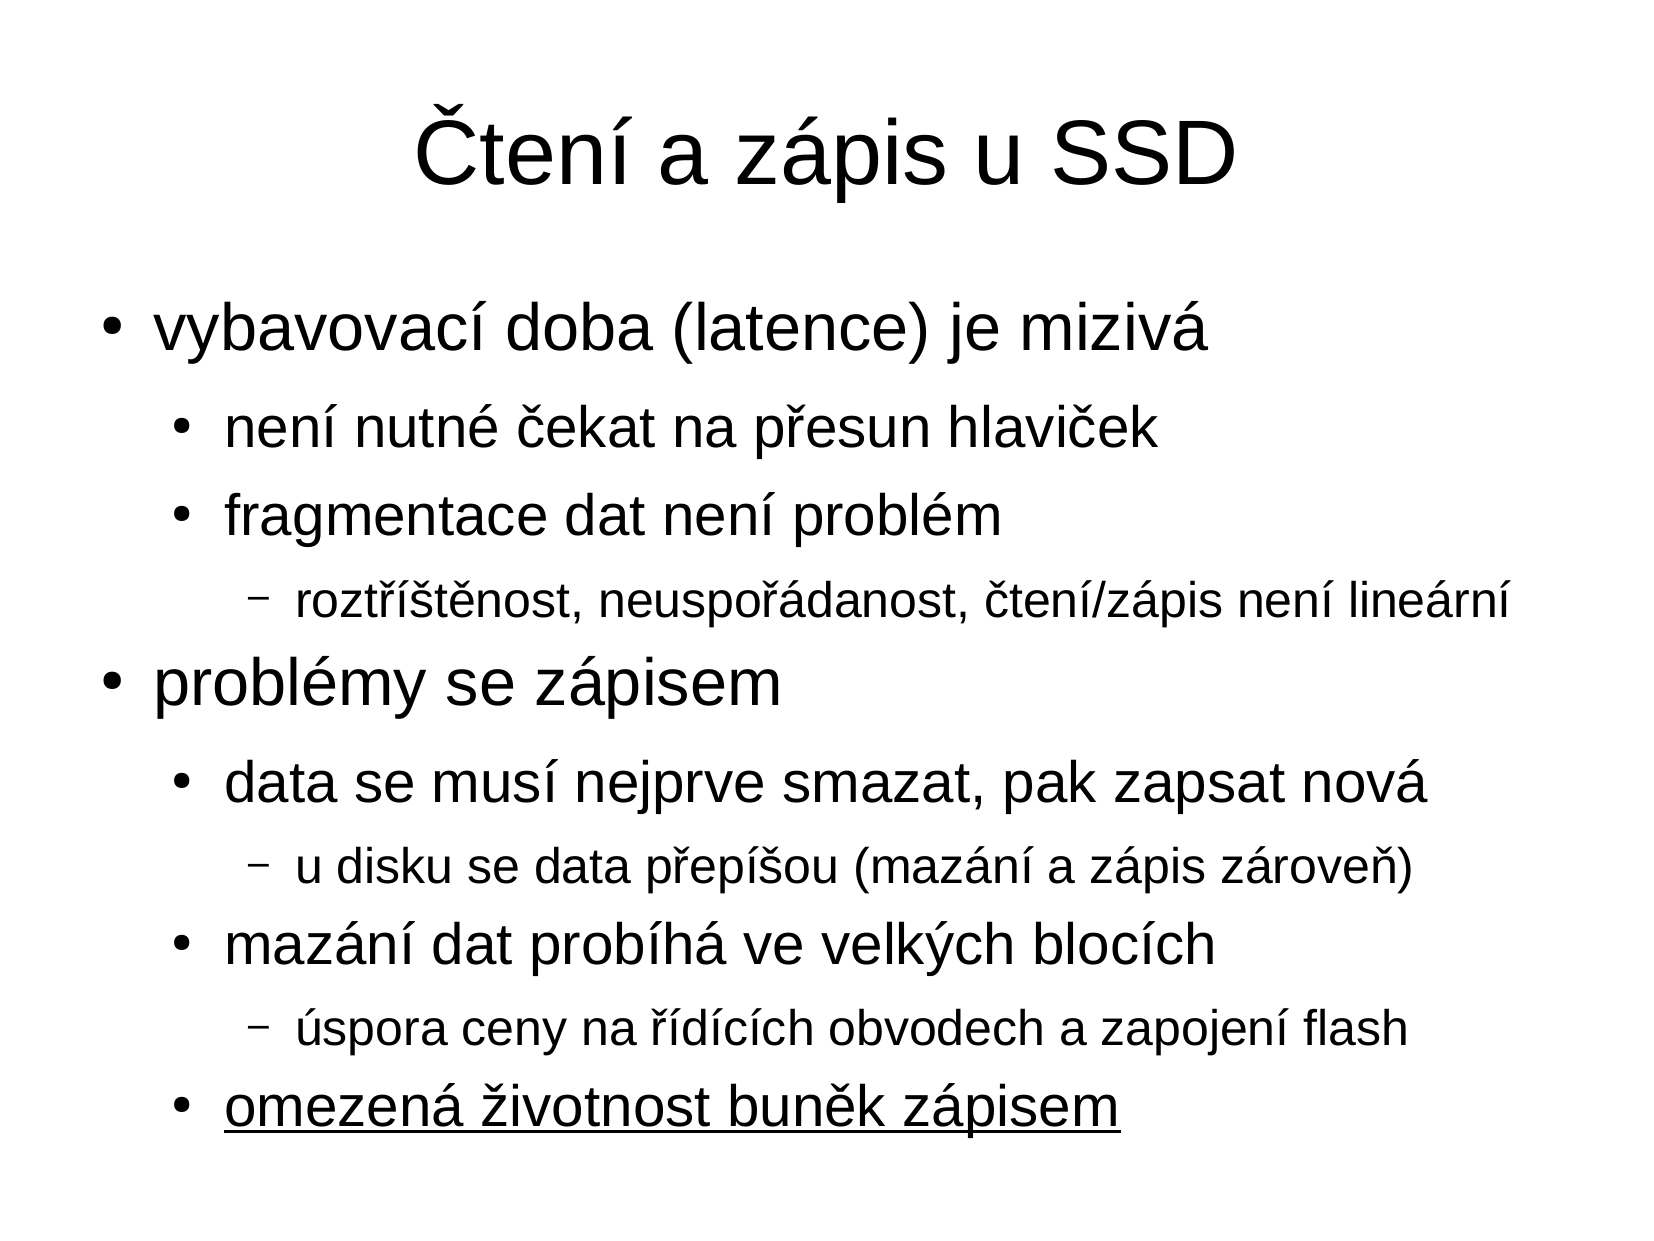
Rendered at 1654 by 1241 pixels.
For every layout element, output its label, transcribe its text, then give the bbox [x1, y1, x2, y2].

title Čtení a zápis u SSD [82, 56, 1571, 250]
list vybavovací doba (latence) je mizivá není nutné čekat na přesun hlaviček fragmentace dat není problém roztříštěnost, neuspořádanost, čtení/zápis není lineární problémy se zápisem data se musí nejprve smazat, pak zapsat nová u disku se data přepíšou (mazání a zápis zároveň) mazání dat probíhá ve velkých blocích úspora ceny na řídících obvodech a zapojení flash omezená životnost buněk zápisem [82, 290, 1571, 1139]
